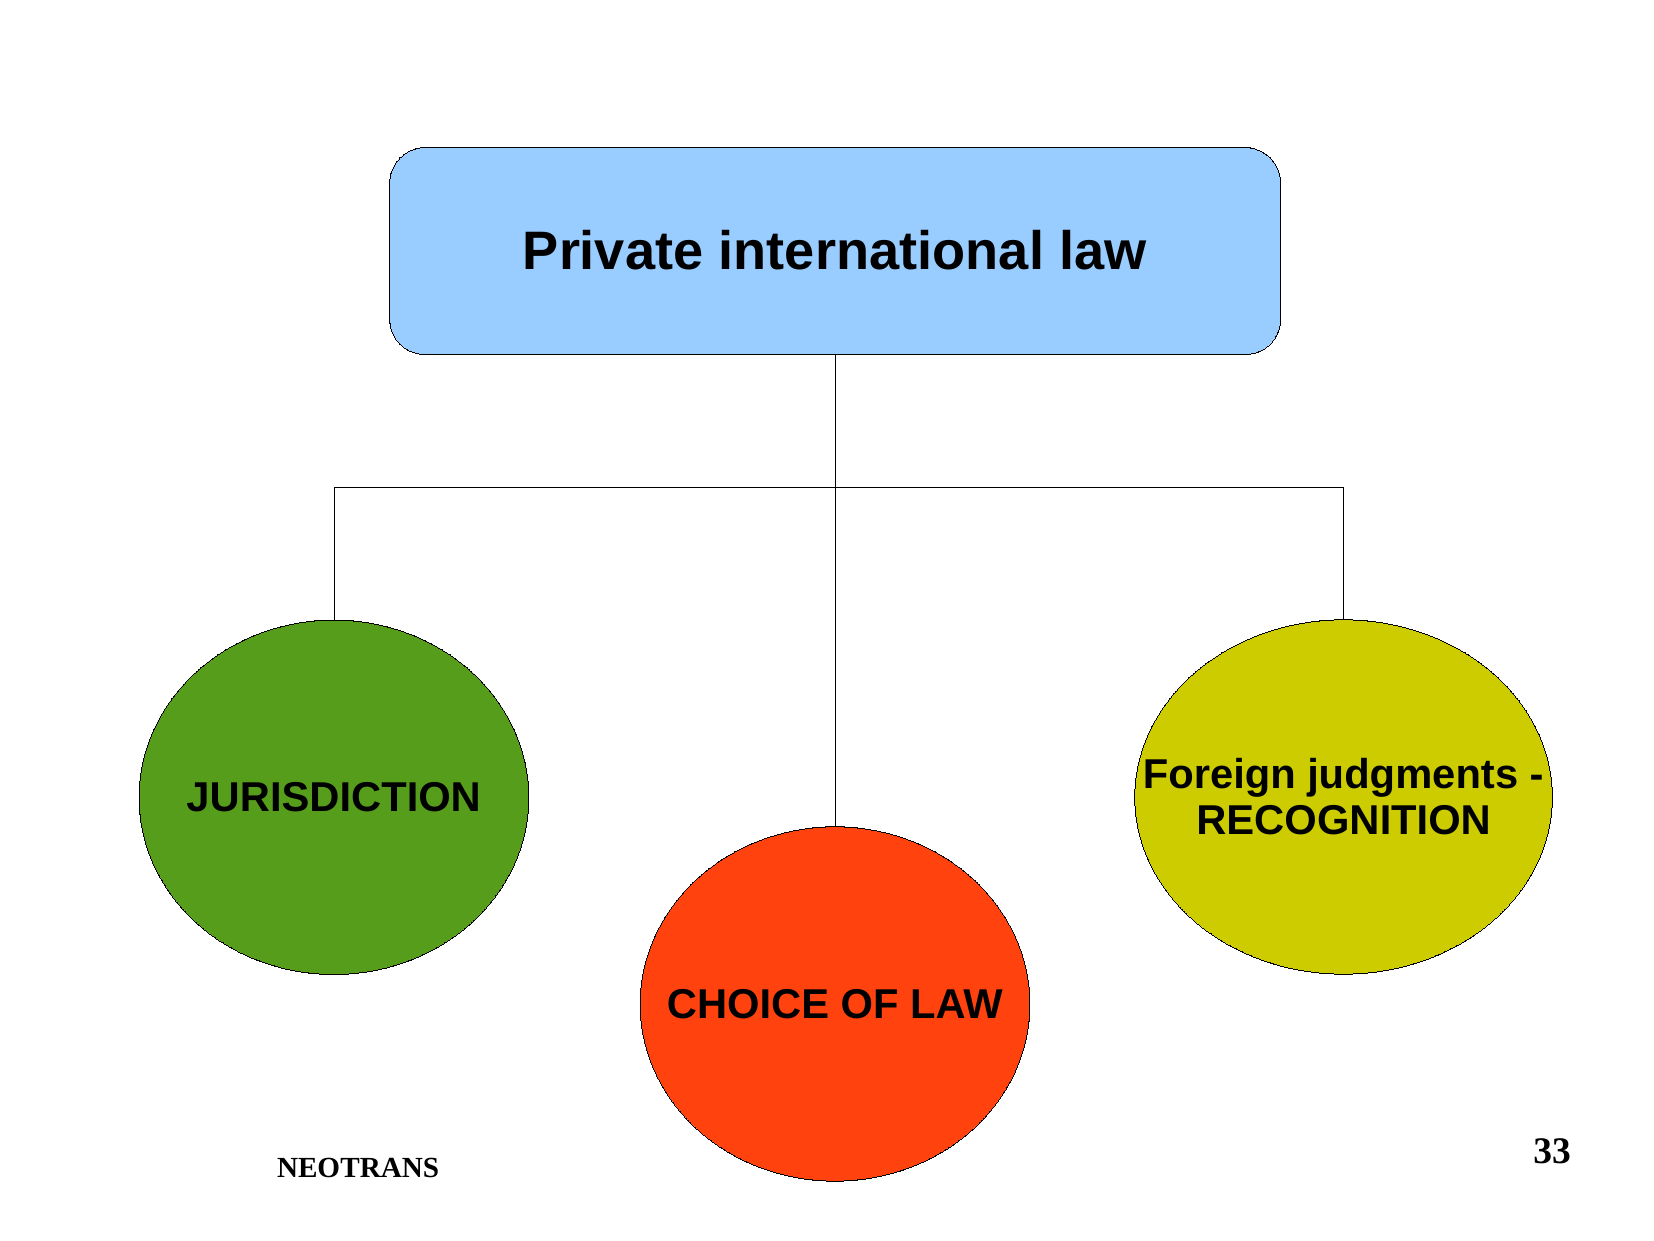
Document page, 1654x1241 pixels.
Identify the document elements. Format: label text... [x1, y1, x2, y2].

text_box CHOICE OF LAW [640, 826, 1030, 1182]
text_box Private international law [389, 147, 1281, 355]
text_box Foreign judgments - RECOGNITION [1134, 619, 1553, 975]
text_box JURISDICTION [139, 620, 529, 975]
